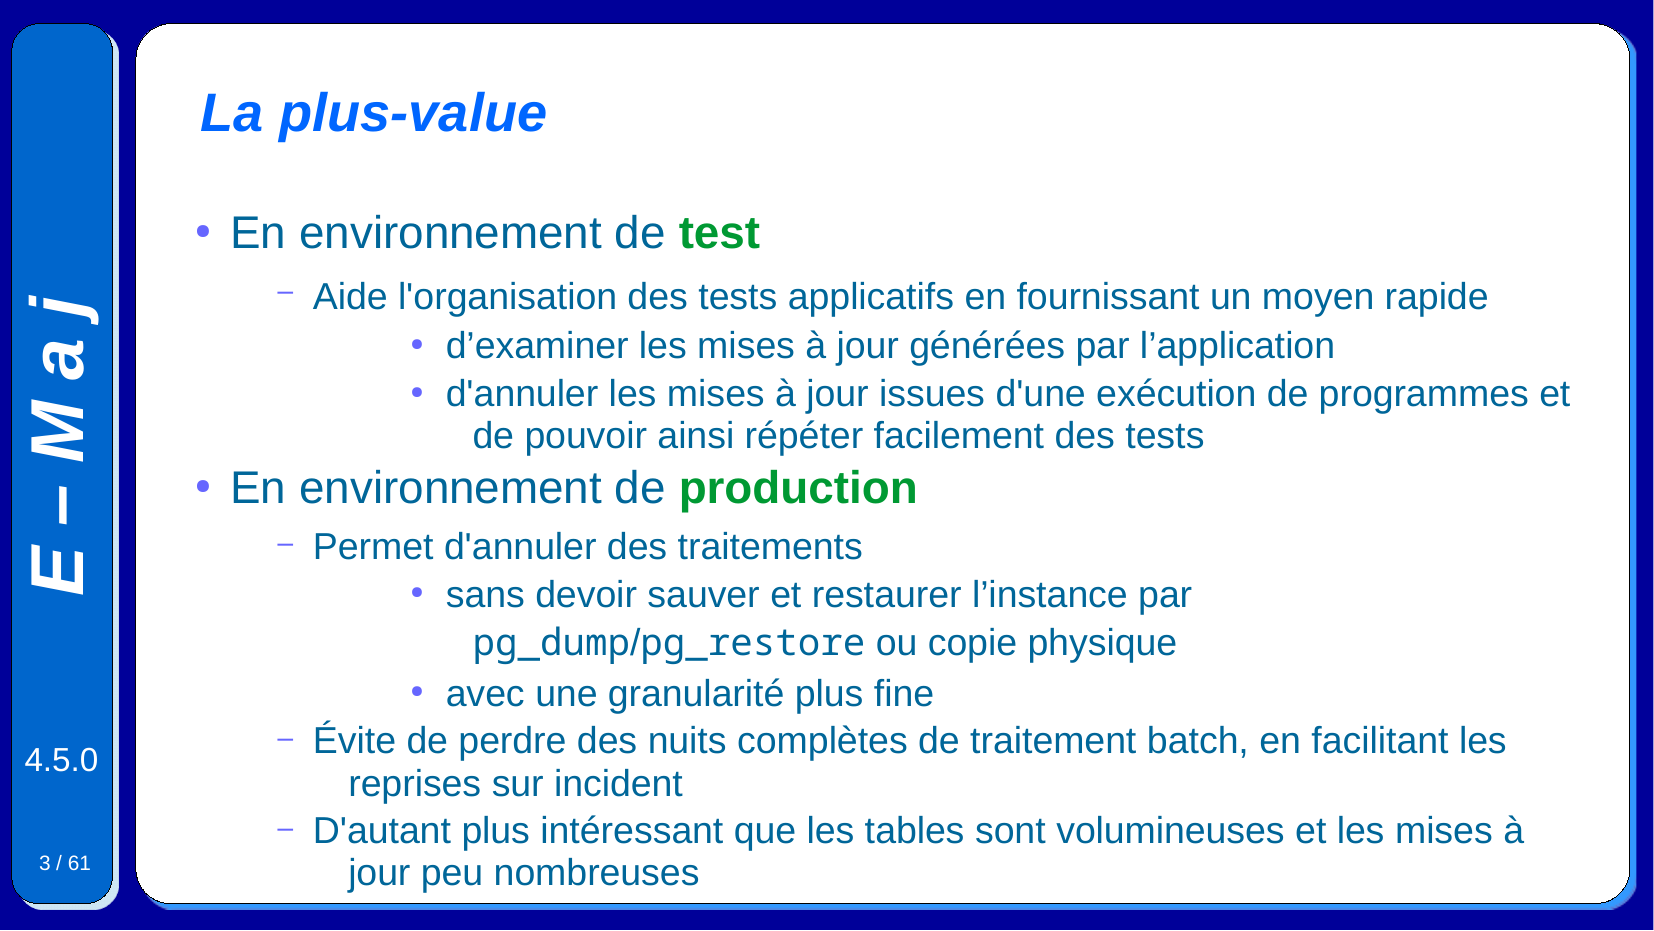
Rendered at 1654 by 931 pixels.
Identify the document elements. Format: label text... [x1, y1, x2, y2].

list En environnement de test Aide l'organisation des tests applicatifs en fournissant un moyen rapide d’examiner les mises à jour générées par l’application d'annuler les mises à jour issues d'une exécution de programmes et de pouvoir ainsi répéter facilement des tests En environnement de production Permet d'annuler des traitements sans devoir sauver et restaurer l’instance par pg_dump/pg_restore ou copie physique avec une granularité plus fine Évite de perdre des nuits complètes de traitement batch, en facilitant les reprises sur incident D'autant plus intéressant que les tables sont volumineuses et les mises à jour peu nombreuses [177, 206, 1587, 889]
title La plus-value [200, 34, 1575, 191]
